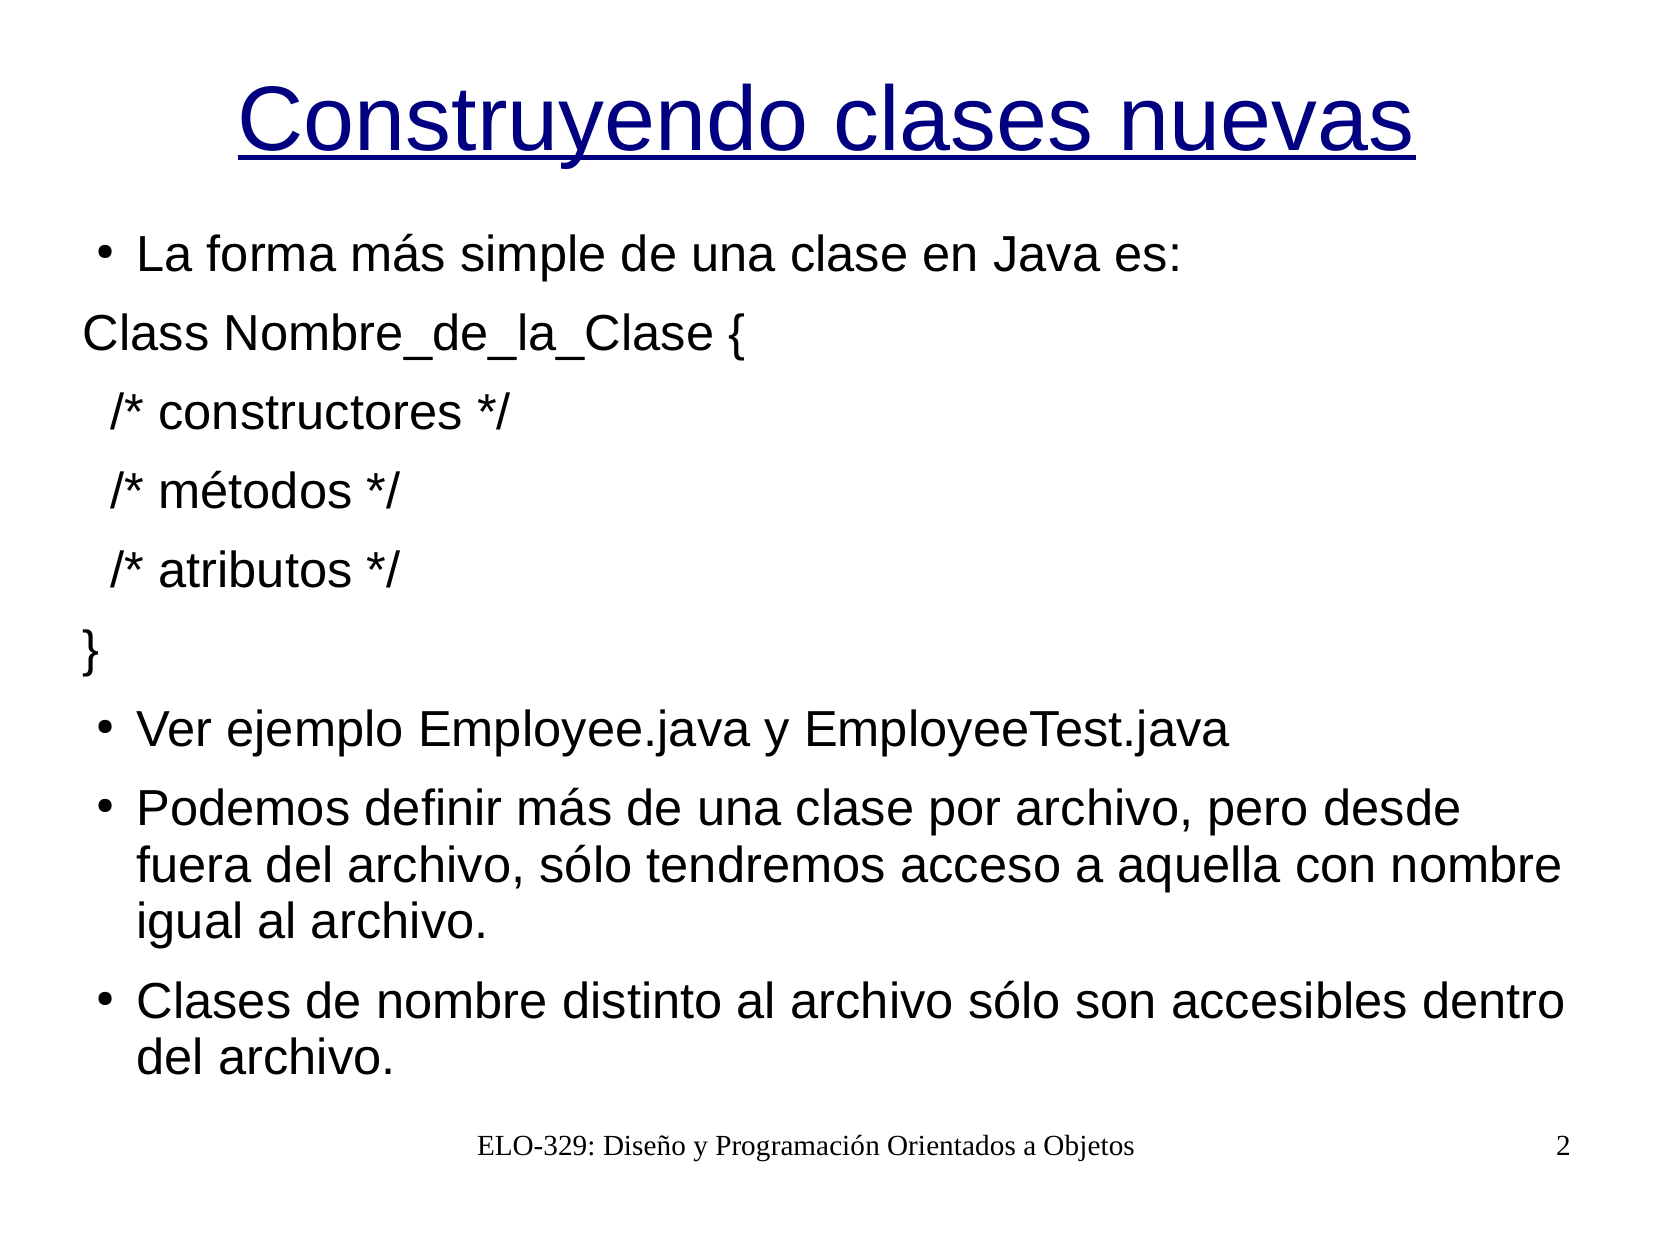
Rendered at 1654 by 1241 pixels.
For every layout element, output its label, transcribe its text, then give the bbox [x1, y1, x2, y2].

list La forma más simple de una clase en Java es: Class Nombre_de_la_Clase { /* constructores */ /* métodos */ /* atributos */ } Ver ejemplo Employee.java y EmployeeTest.java Podemos definir más de una clase por archivo, pero desde fuera del archivo, sólo tendremos acceso a aquella con nombre igual al archivo. Clases de nombre distinto al archivo sólo son accesibles dentro del archivo. [82, 225, 1571, 1088]
title Construyendo clases nuevas [82, 49, 1571, 188]
